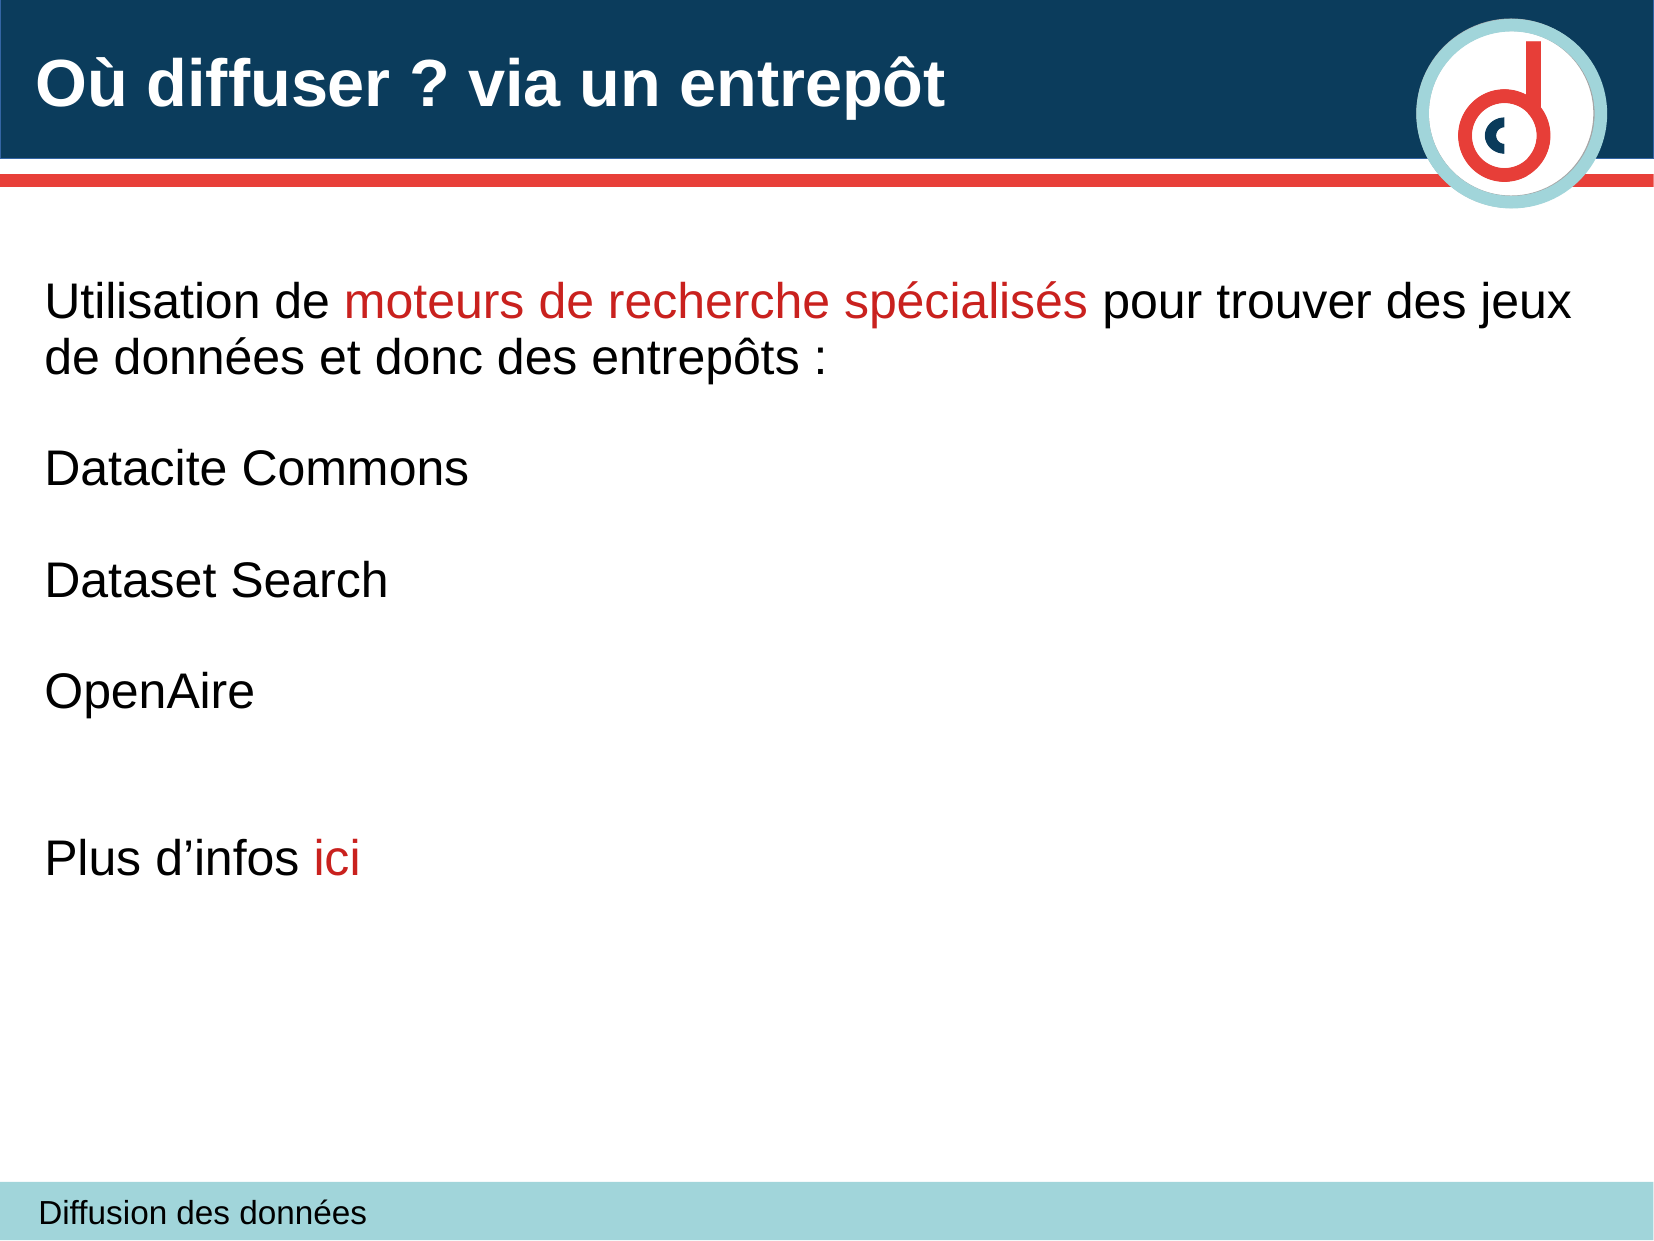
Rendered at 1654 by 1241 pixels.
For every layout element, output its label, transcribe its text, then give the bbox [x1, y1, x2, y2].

text_box Utilisation de moteurs de recherche spécialisés pour trouver des jeux de données et donc des entrepôts : Datacite Commons Dataset Search OpenAire Plus d’infos ici [29, 265, 1625, 1062]
text_box Diffusion des données [23, 1187, 621, 1241]
title Où diffuser ? via un entrepôt [35, 11, 1430, 159]
